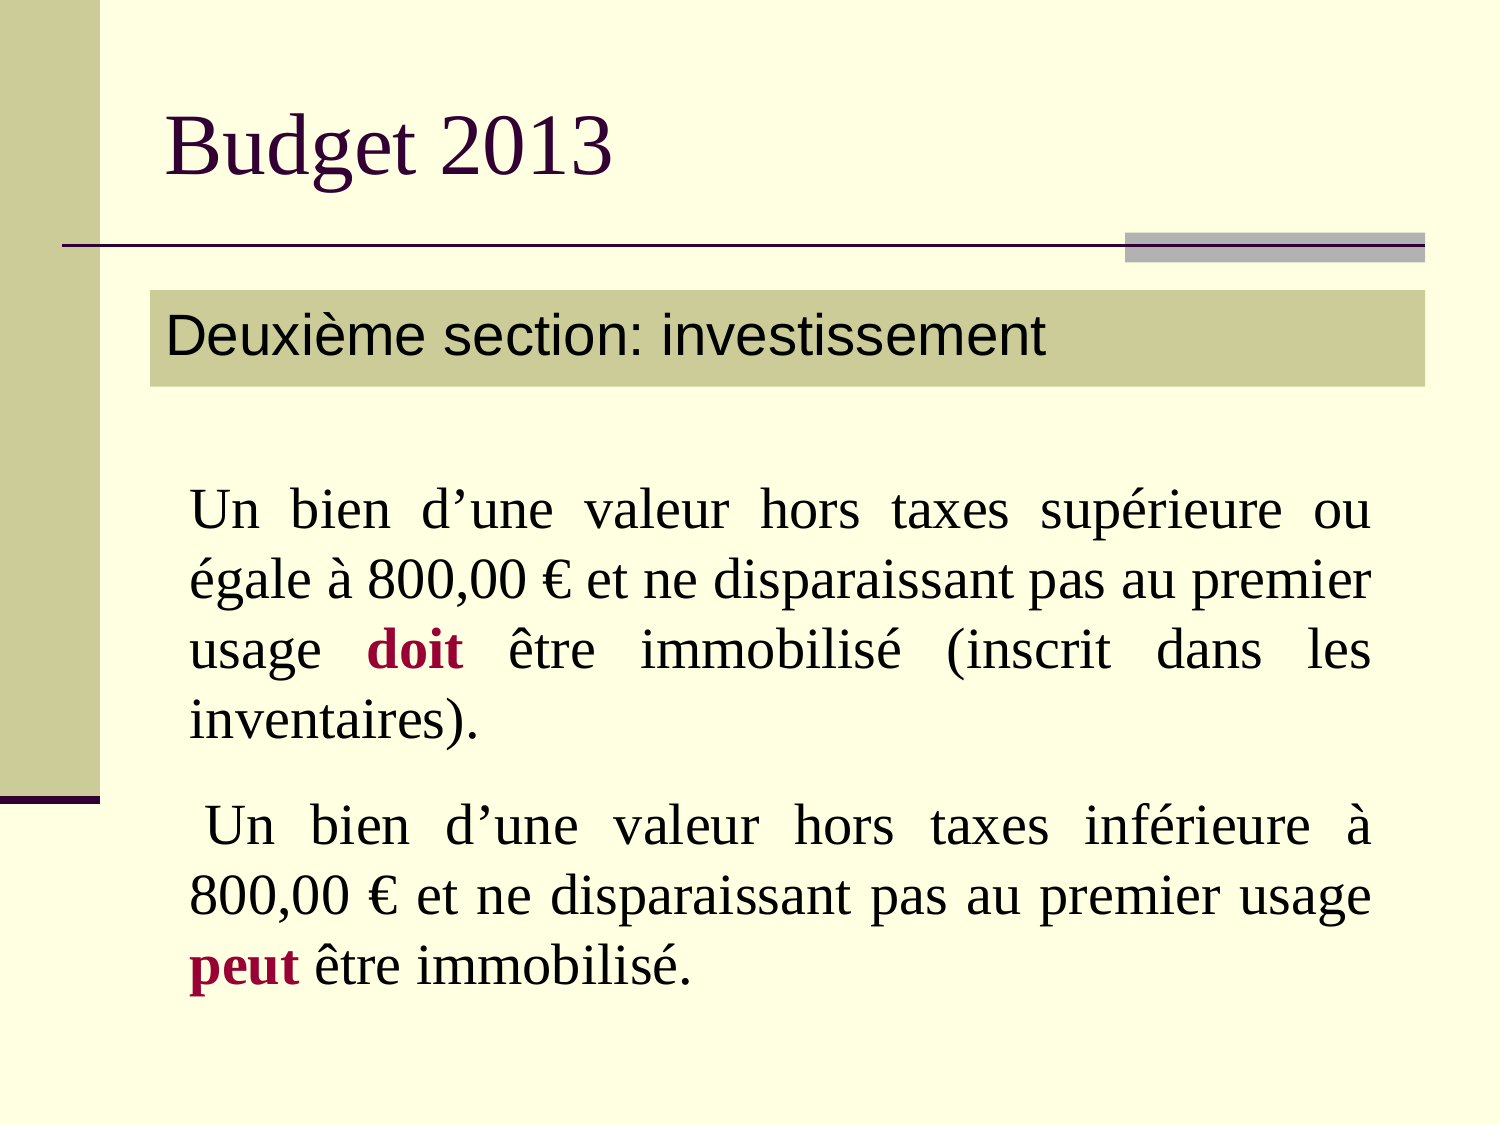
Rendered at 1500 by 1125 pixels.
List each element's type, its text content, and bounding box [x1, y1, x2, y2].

title Budget 2013 [150, 45, 1426, 234]
list Deuxième section: investissement [150, 290, 1426, 387]
text_box Un bien d’une valeur hors taxes supérieure ou égale à 800,00 € et ne disparaissant pas au premier usage doit être immobilisé (inscrit dans les inventaires). Un bien d’une valeur hors taxes inférieure à 800,00 € et ne disparaissant pas au premier usage peut être immobilisé. [174, 462, 1388, 1005]
